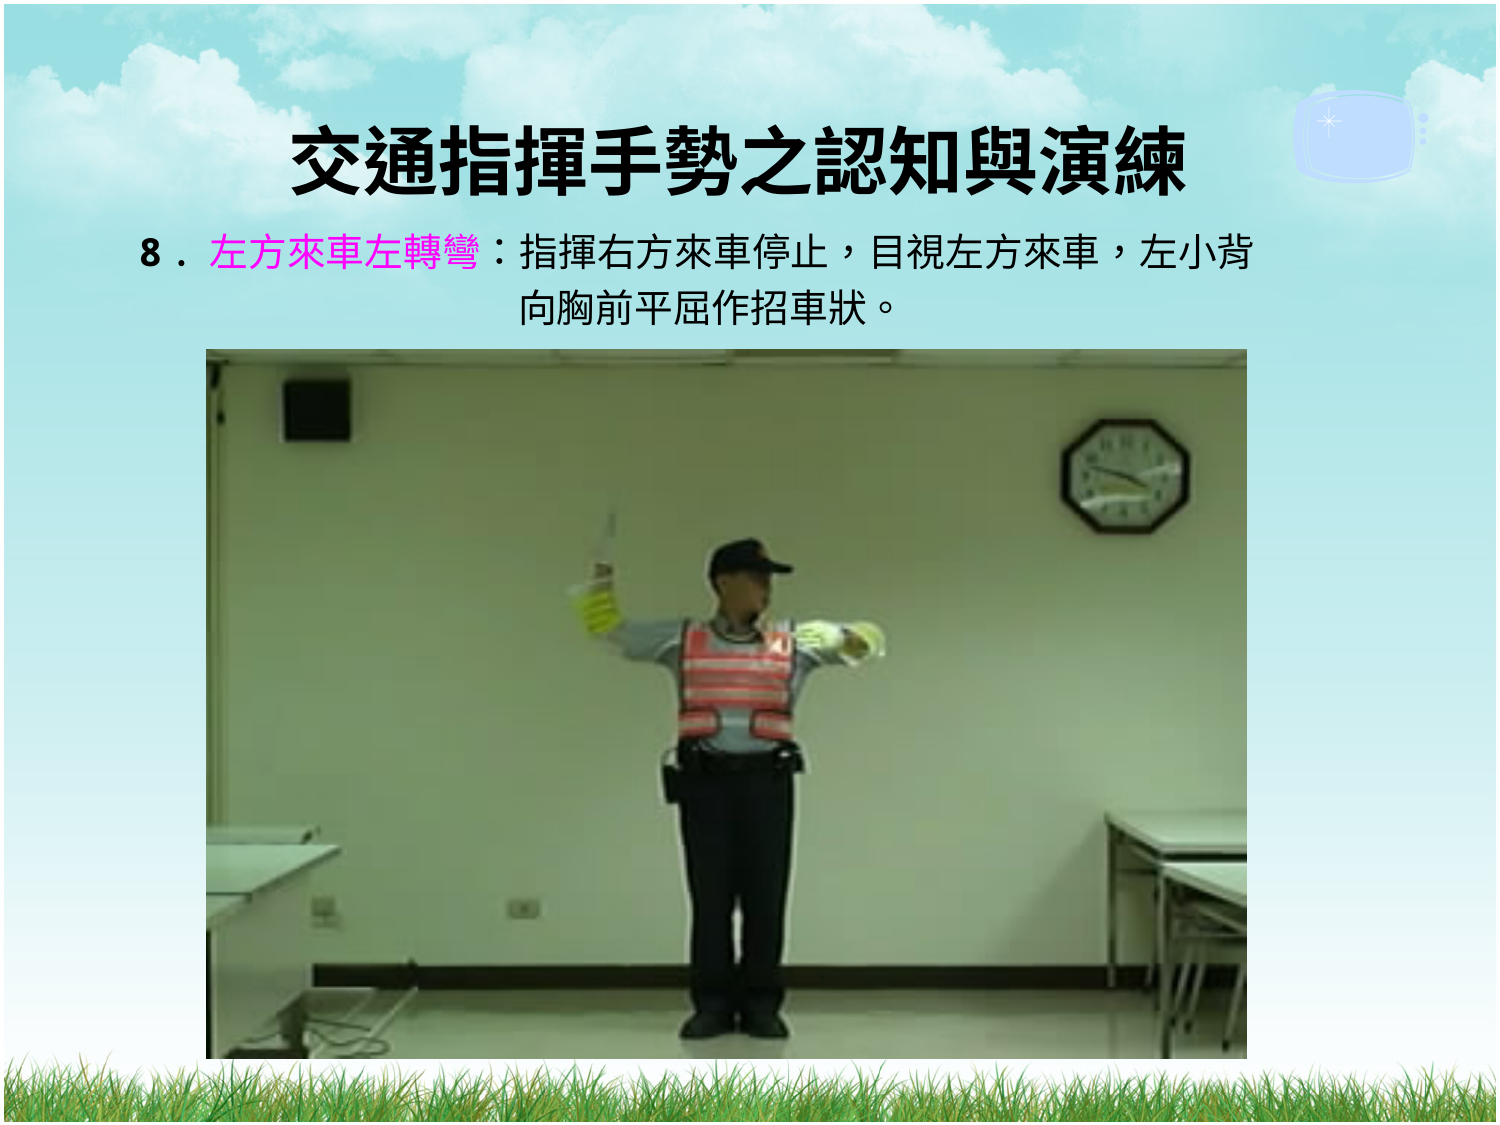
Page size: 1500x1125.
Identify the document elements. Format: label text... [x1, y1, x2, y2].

title 交通指揮手勢之認知與演練 [183, 78, 1294, 220]
list 8﹒左方來車左轉彎：指揮右方來車停止，目視左方來車，左小背 向胸前平屈作招車狀。 [123, 220, 1412, 339]
picture [0, 0, 1500, 1125]
